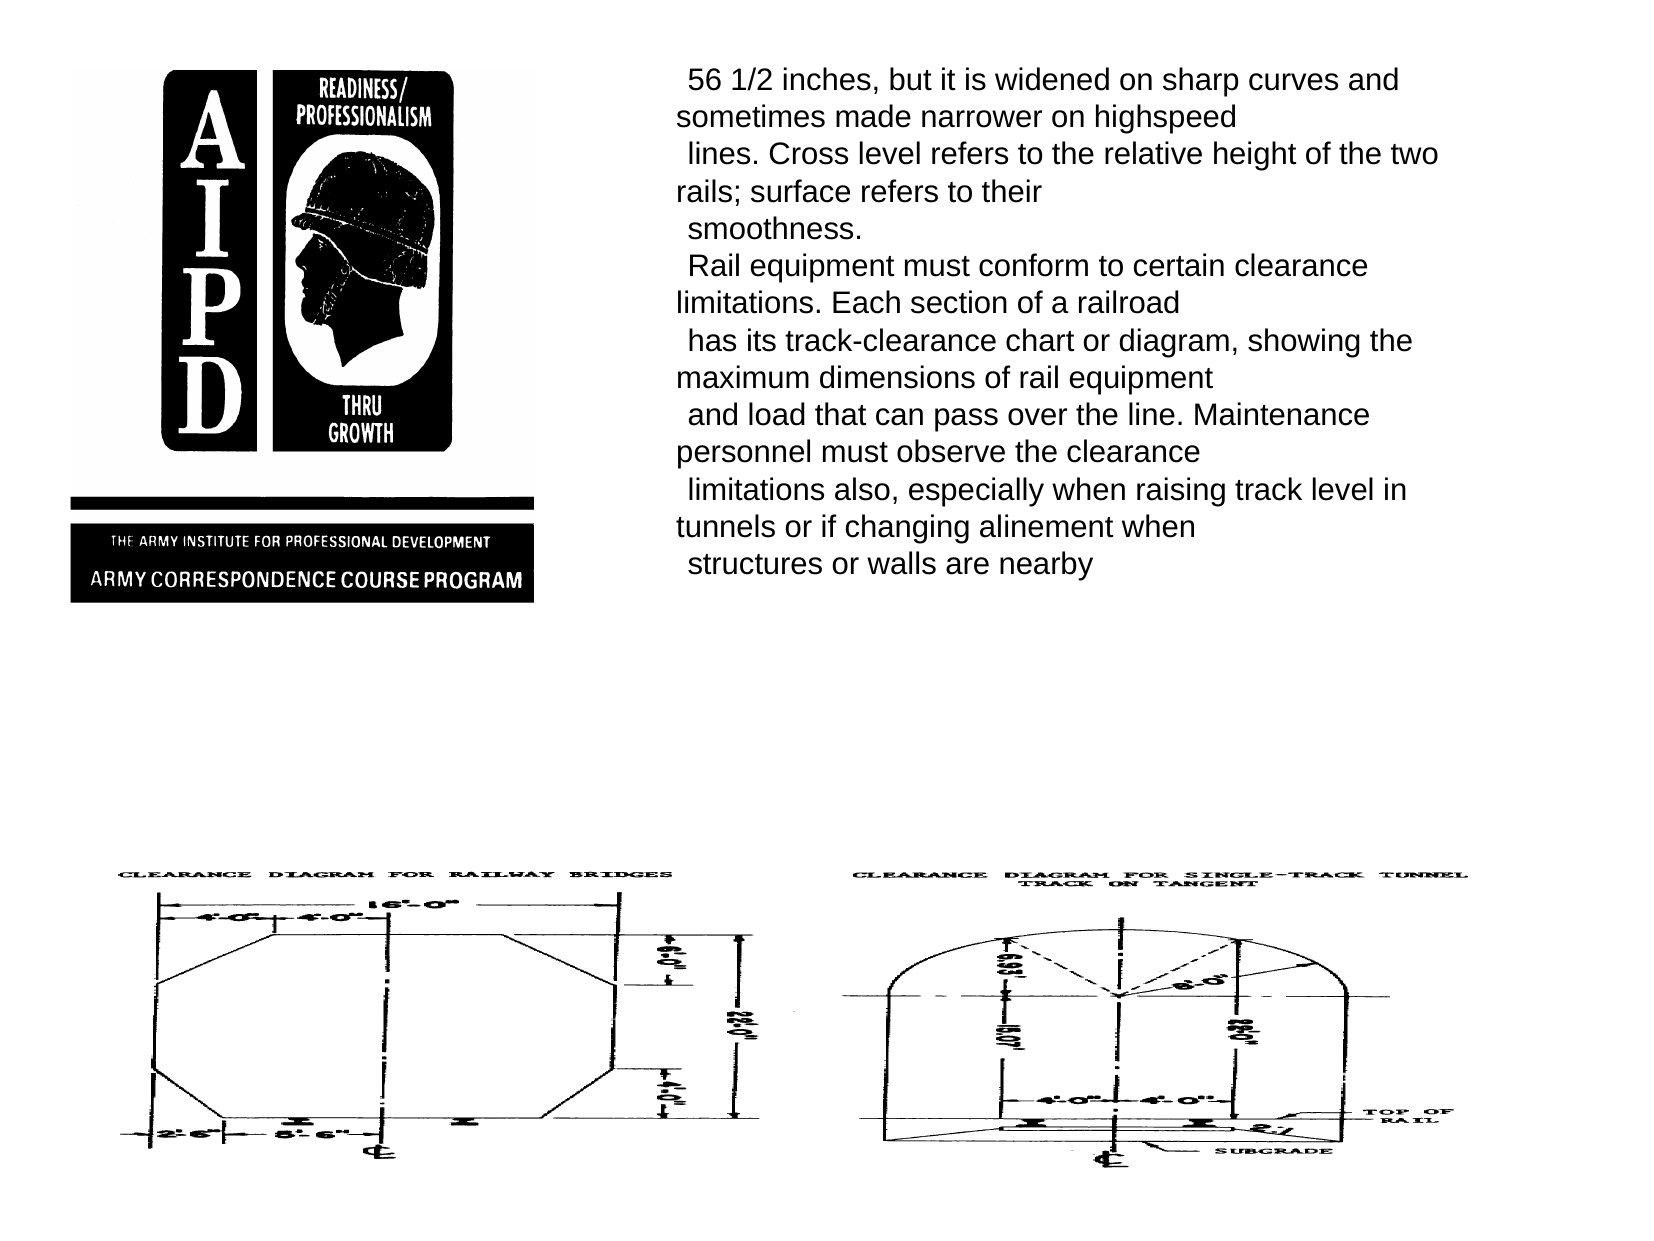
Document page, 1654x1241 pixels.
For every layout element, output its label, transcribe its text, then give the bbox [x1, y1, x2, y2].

picture [91, 868, 1486, 1168]
text_box 56 1/2 inches, but it is widened on sharp curves and sometimes made narrower on highspeed lines. Cross level refers to the relative height of the two rails; surface refers to their smoothness. Rail equipment must conform to certain clearance limitations. Each section of a railroad has its track-clearance chart or diagram, showing the maximum dimensions of rail equipment and load that can pass over the line. Maintenance personnel must observe the clearance limitations also, especially when raising track level in tunnels or if changing alinement when structures or walls are nearby [661, 51, 1489, 589]
picture [68, 68, 538, 607]
